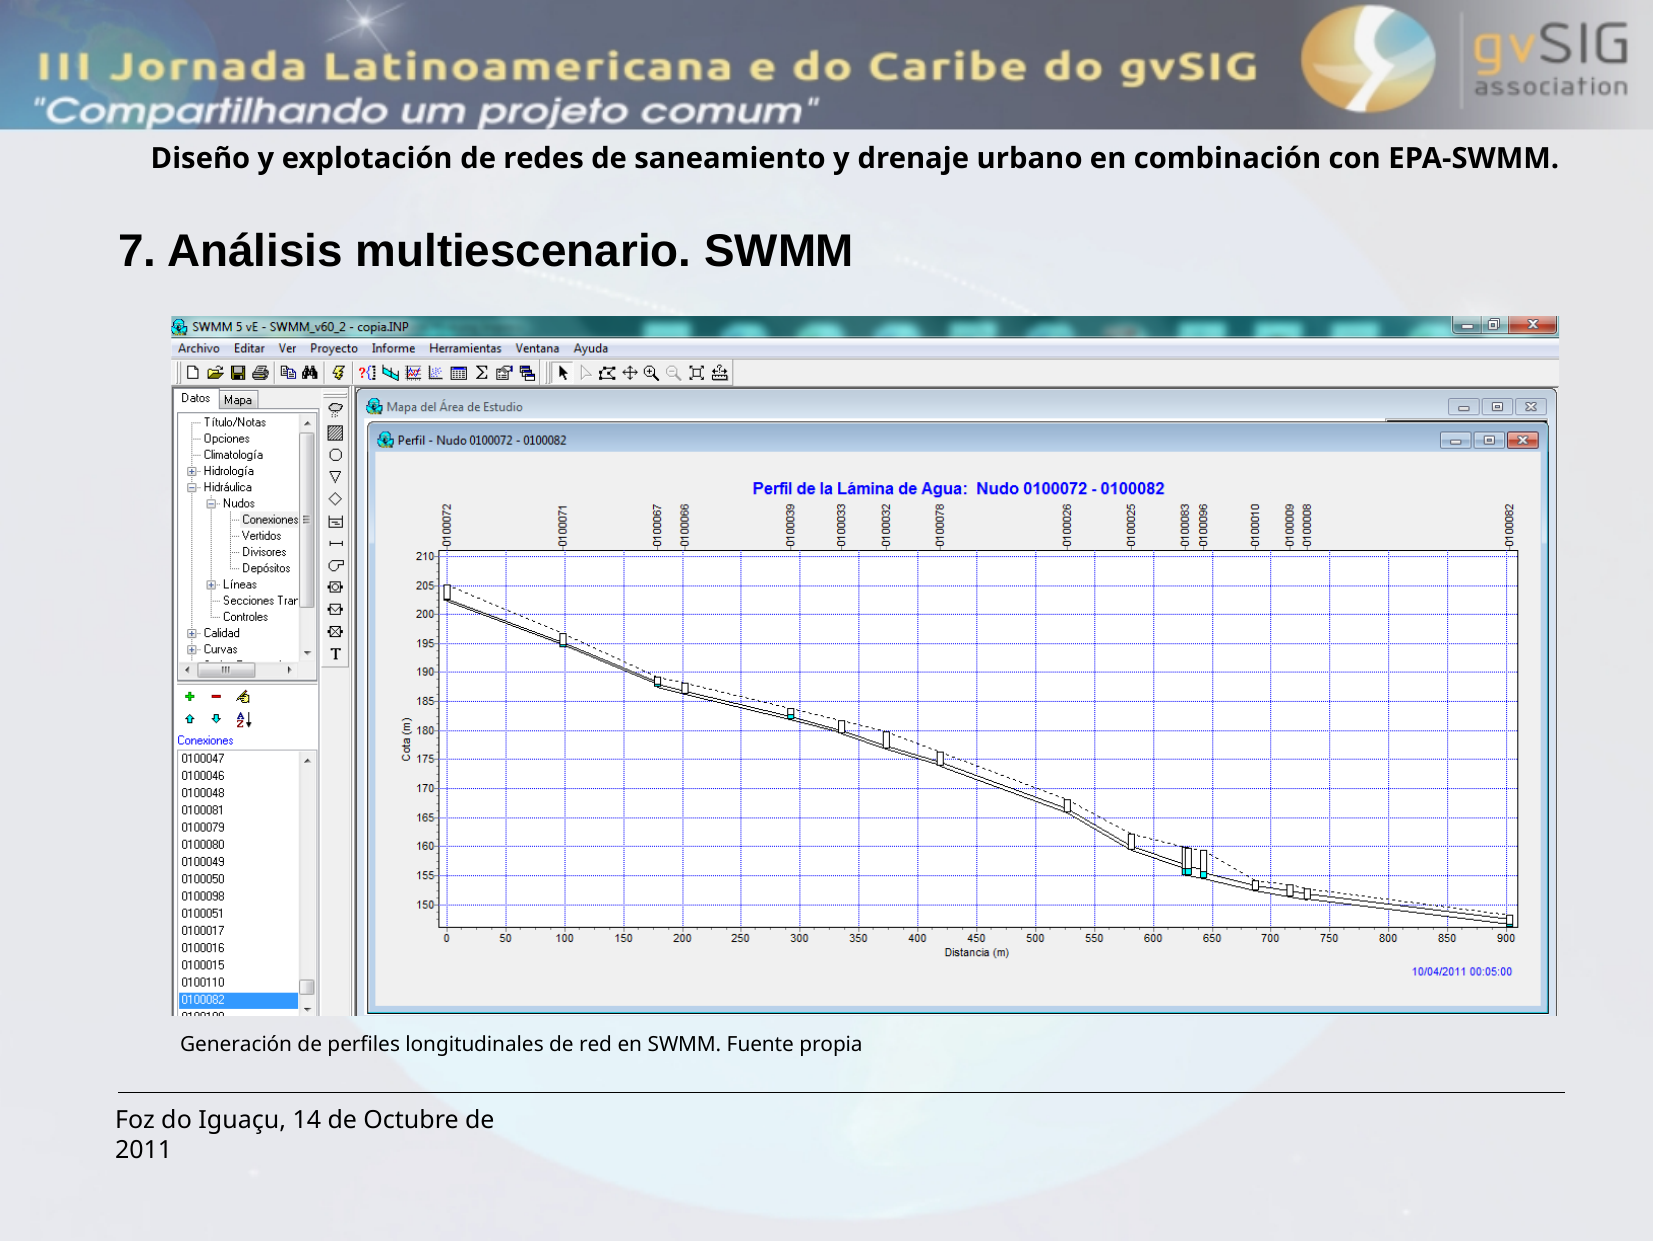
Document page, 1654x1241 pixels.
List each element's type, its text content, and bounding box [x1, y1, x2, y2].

picture [0, 0, 1653, 1241]
title Generación de perfiles longitudinales de red en SWMM. Fuente propia [165, 1022, 1075, 1063]
title Diseño y explotación de redes de saneamiento y drenaje urbano en combinación con EPA-SWMM. [76, 131, 1583, 182]
text_box 7. Análisis multiescenario. SWMM [118, 224, 1093, 277]
title Foz do Iguaçu, 14 de Octubre de 2011 [100, 1095, 562, 1142]
